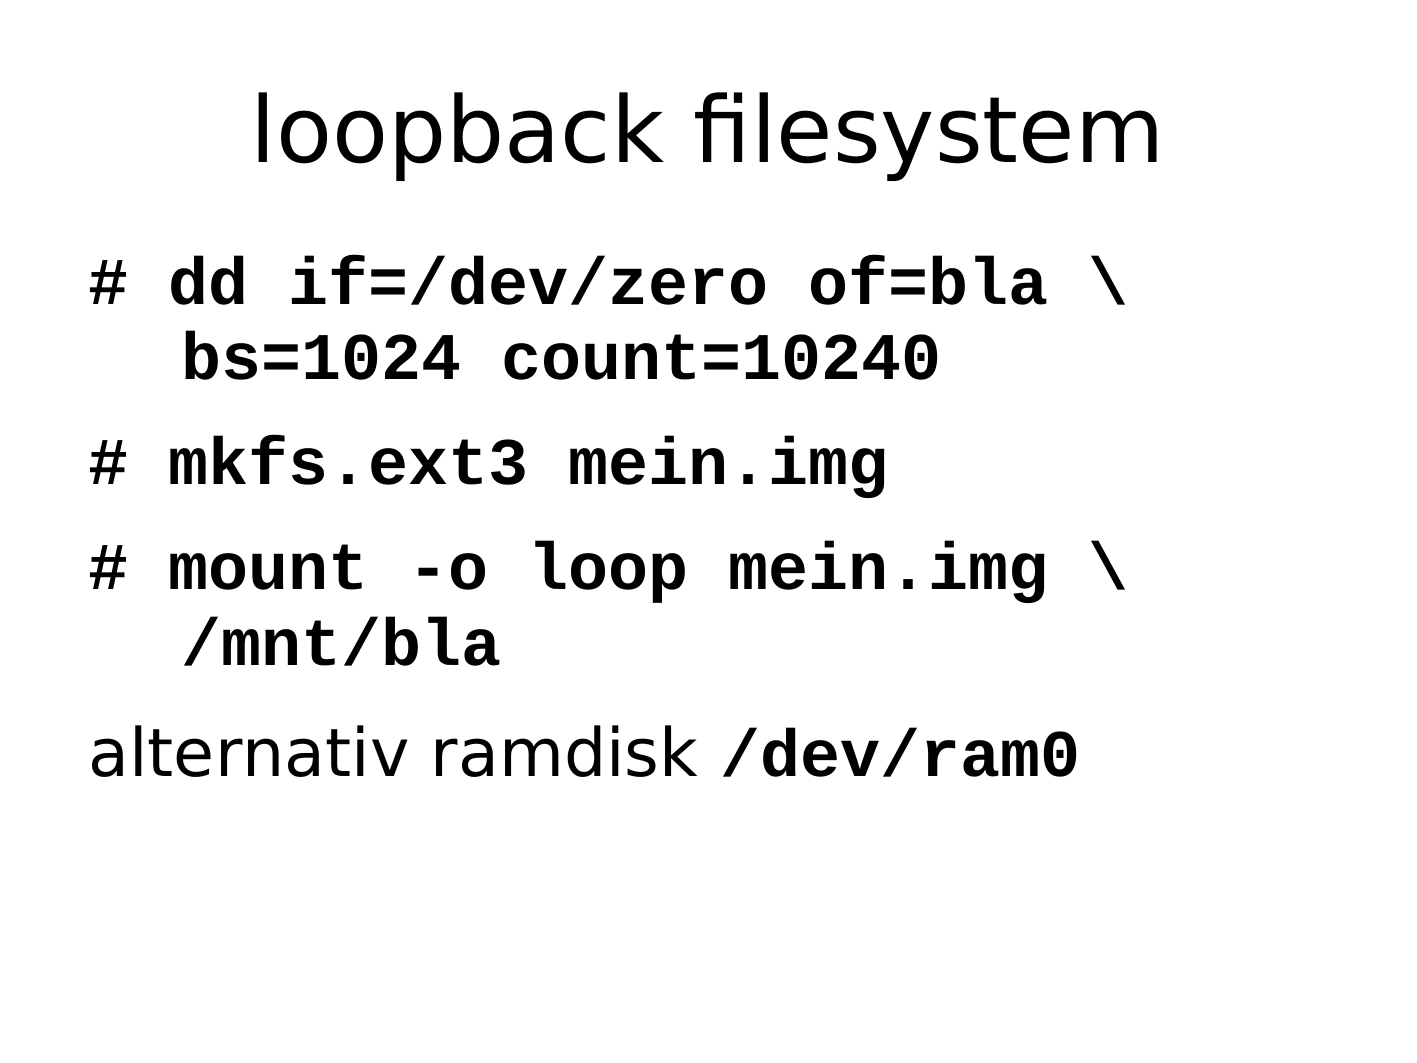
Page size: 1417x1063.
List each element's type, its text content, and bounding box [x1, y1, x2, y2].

list # dd if=/dev/zero of=bla \ bs=1024 count=10240 # mkfs.ext3 mein.img # mount -o loop mein.img \ /mnt/bla alternativ ramdisk /dev/ram0 [70, 248, 1346, 936]
title loopback filesystem [70, 49, 1346, 213]
